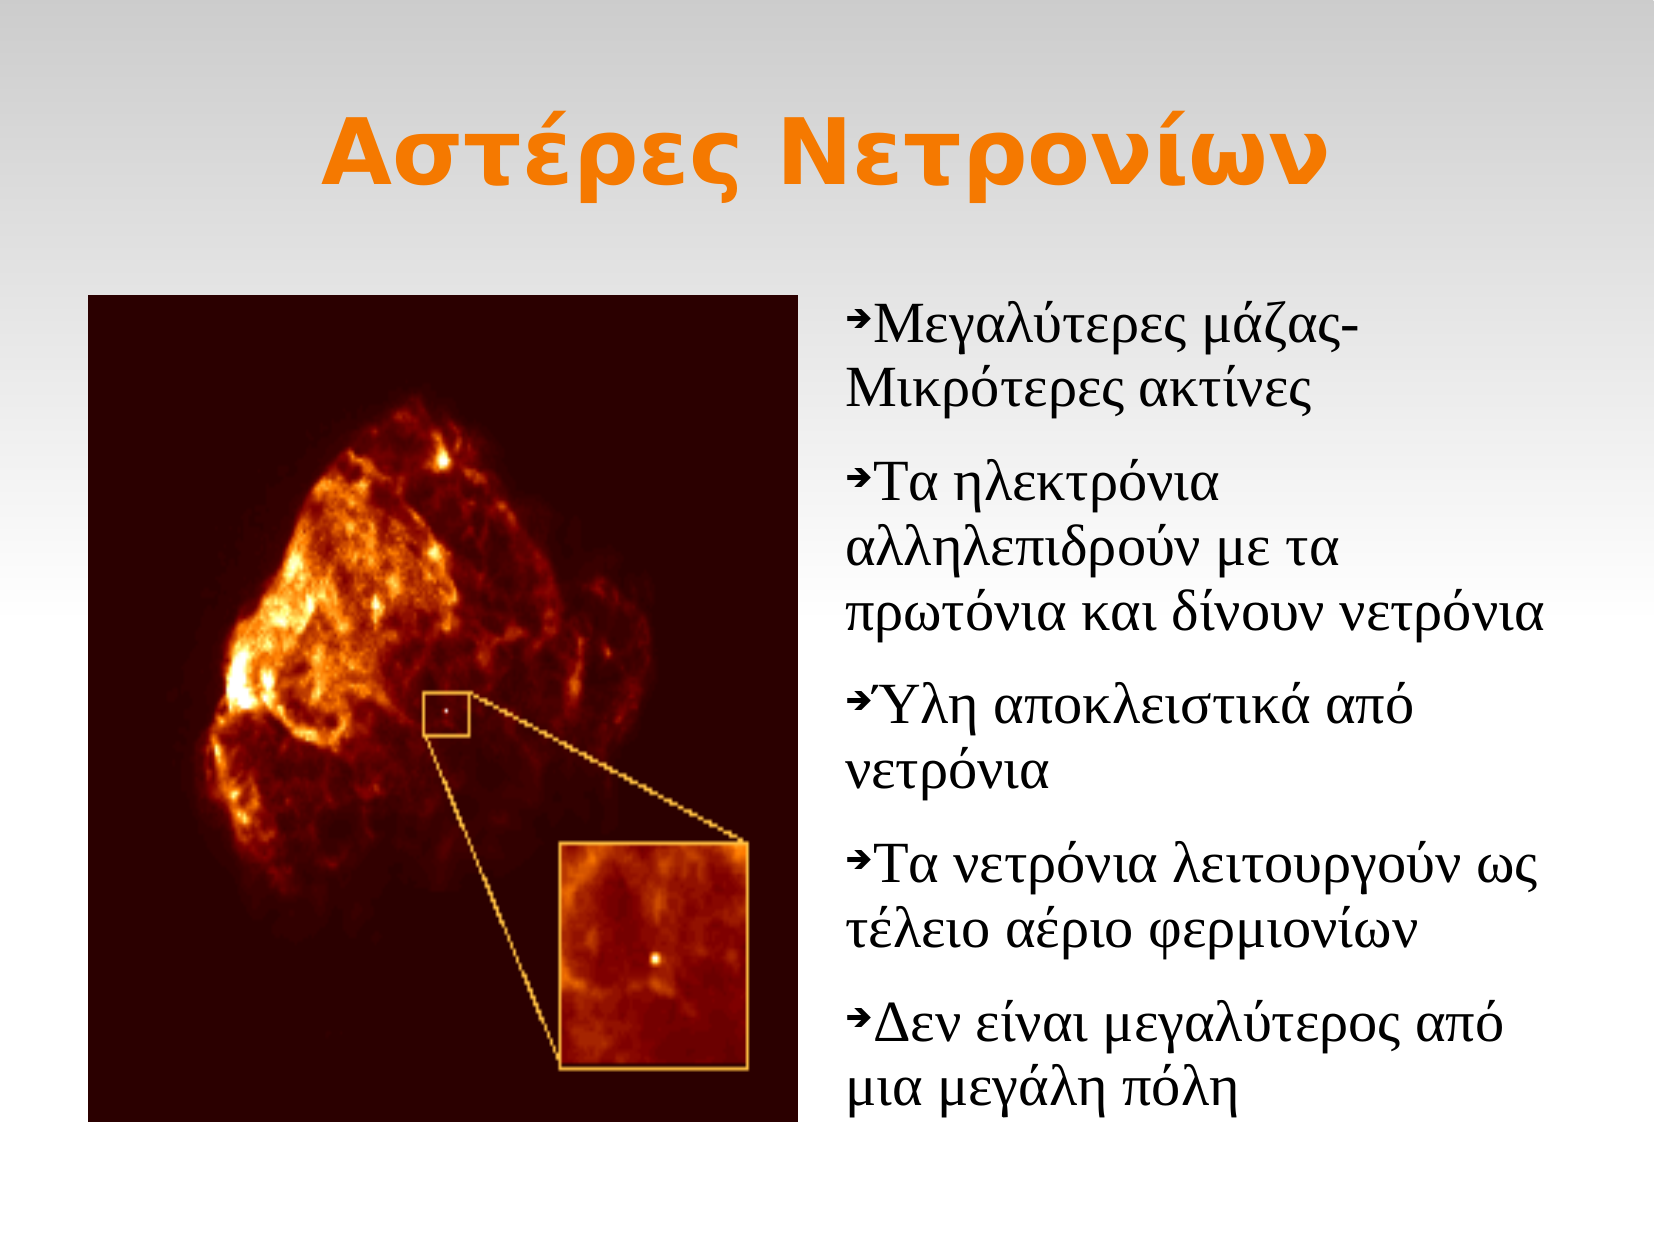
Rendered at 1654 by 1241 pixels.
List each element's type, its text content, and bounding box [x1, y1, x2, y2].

list Μεγαλύτερες μάζας-Μικρότερες ακτίνες Τα ηλεκτρόνια αλληλεπιδρούν με τα πρωτόνια και δίνουν νετρόνια Ύλη αποκλειστικά από νετρόνια Τα νετρόνια λειτουργούν ως τέλειο αέριο φερμιονίων Δεν είναι μεγαλύτερος από μια μεγάλη πόλη [845, 290, 1572, 1129]
title Αστέρες Νετρονίων [82, 49, 1571, 257]
picture [82, 290, 809, 1123]
